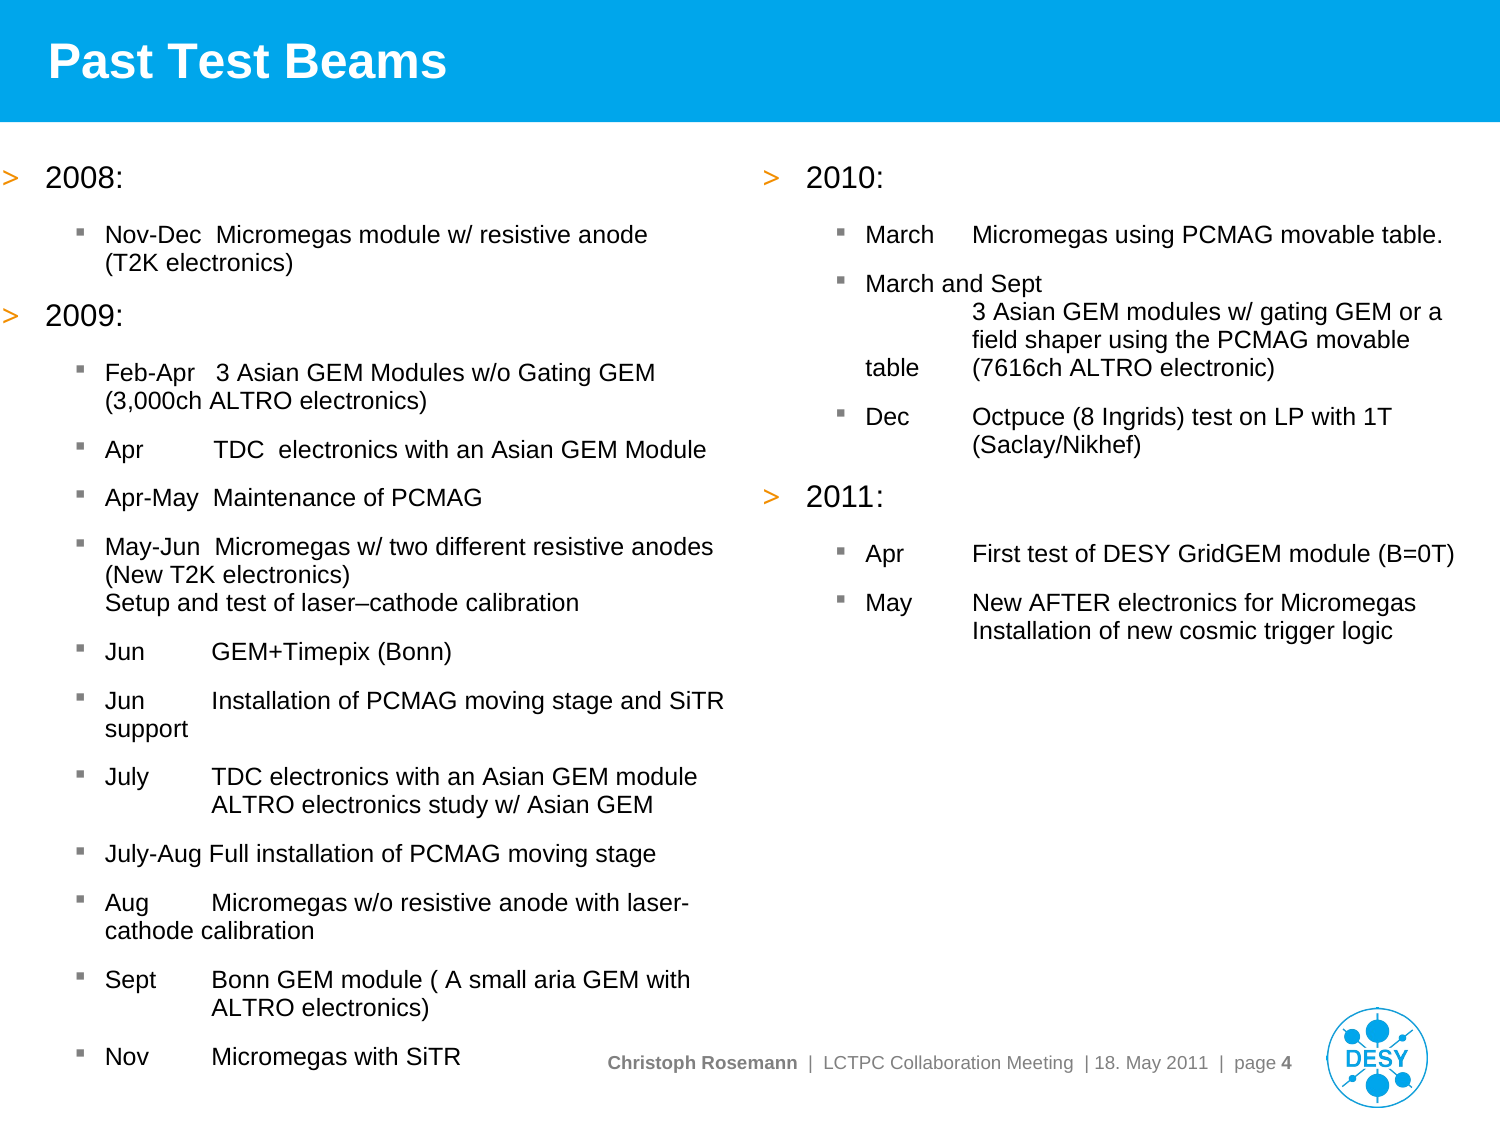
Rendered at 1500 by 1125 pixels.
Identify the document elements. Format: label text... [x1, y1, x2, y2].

picture [1326, 1007, 1428, 1108]
title Past Test Beams [47, 16, 1446, 107]
list 2008: Nov-Dec Micromegas module w/ resistive anode (T2K electronics) 2009: Feb-Apr 3 Asian GEM Modules w/o Gating GEM (3,000ch ALTRO electronics) Apr TDC electronics with an Asian GEM Module Apr-May Maintenance of PCMAG May-Jun Micromegas w/ two different resistive anodes (New T2K electronics) Setup and test of laser–cathode calibration Jun GEM+Timepix (Bonn) Jun Installation of PCMAG moving stage and SiTR support July TDC electronics with an Asian GEM module ALTRO electronics study w/ Asian GEM July-Aug Full installation of PCMAG moving stage Aug Micromegas w/o resistive anode with laser-cathode calibration Sept Bonn GEM module ( A small aria GEM with ALTRO electronics) Nov Micromegas with SiTR [1, 160, 732, 1125]
list 2010: March Micromegas using PCMAG movable table. March and Sept 3 Asian GEM modules w/ gating GEM or a field shaper using the PCMAG movable table (7616ch ALTRO electronic) Dec Octpuce (8 Ingrids) test on LP with 1T (Saclay/Nikhef) 2011: Apr First test of DESY GridGEM module (B=0T) May New AFTER electronics for Micromegas Installation of new cosmic trigger logic [762, 160, 1472, 932]
